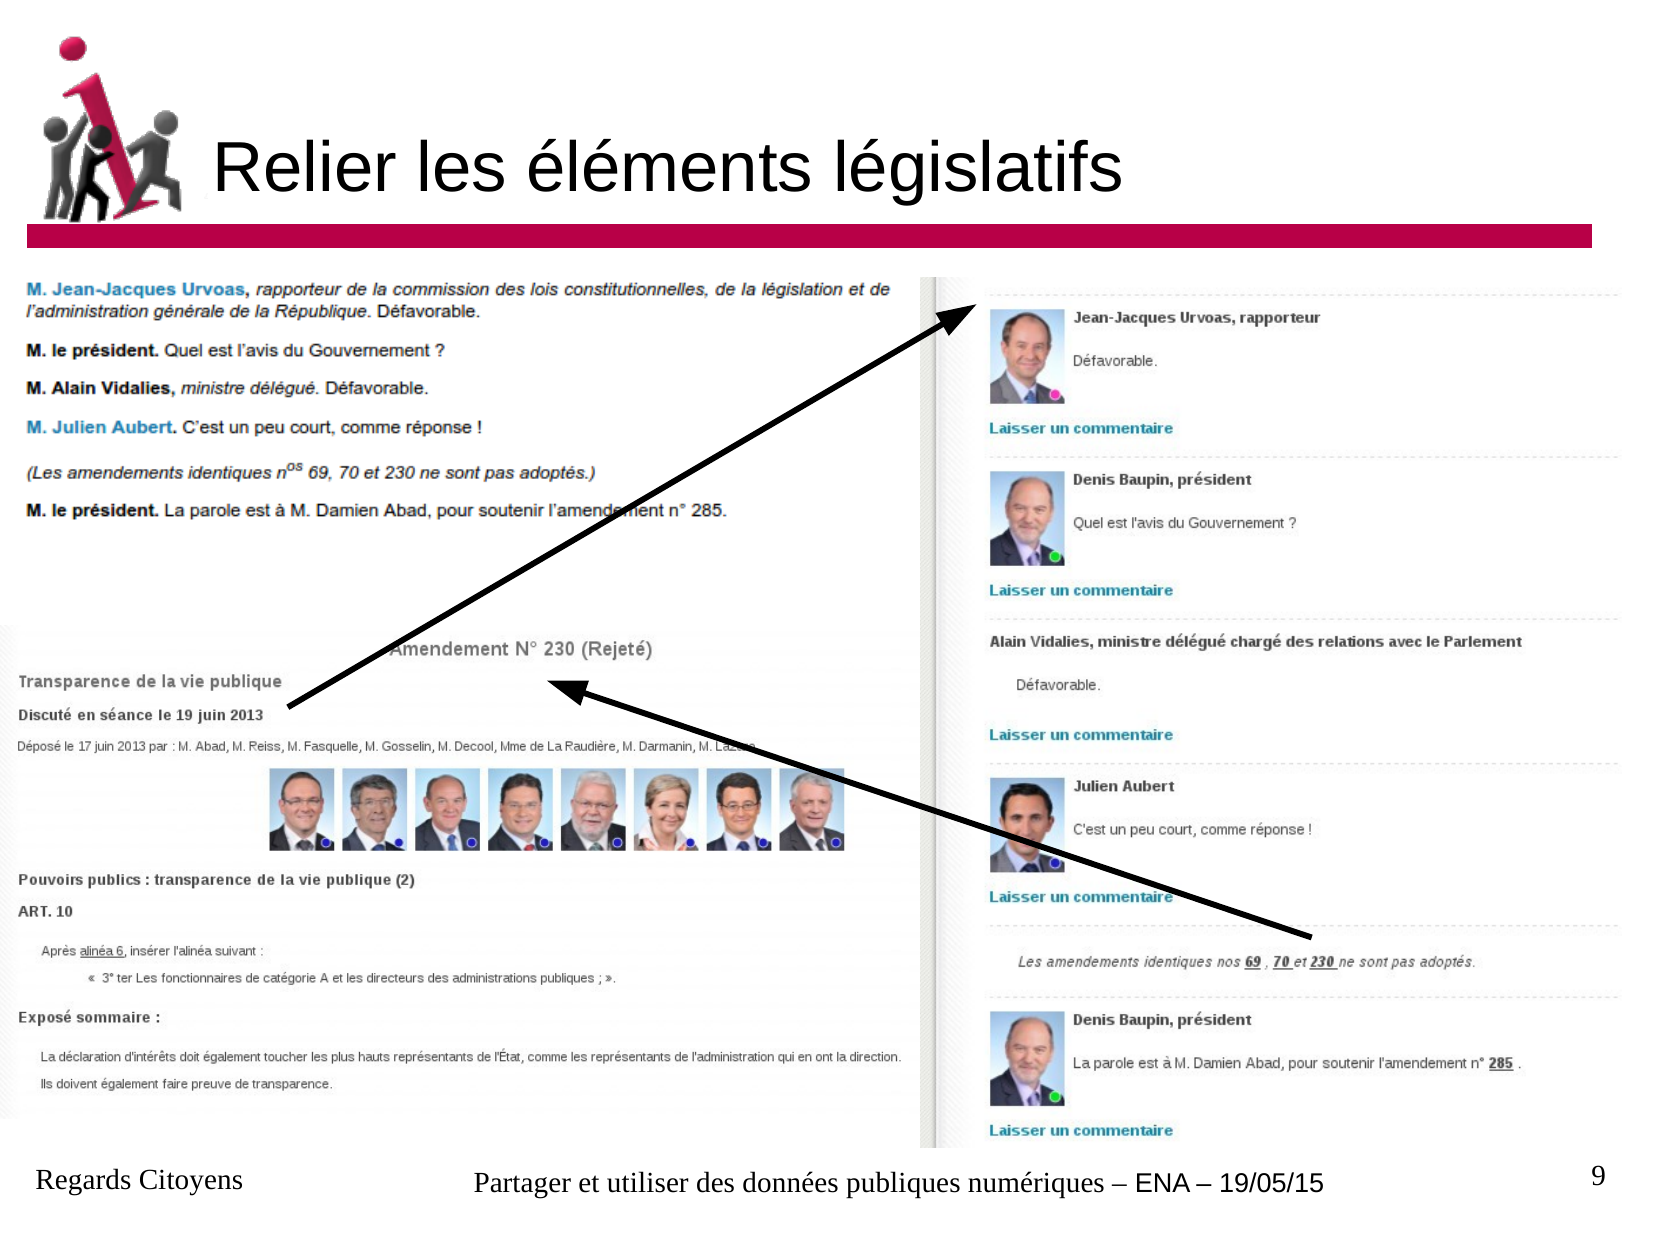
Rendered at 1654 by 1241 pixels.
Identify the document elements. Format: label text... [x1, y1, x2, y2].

picture [19, 272, 905, 526]
title Relier les éléments législatifs [212, 70, 1601, 264]
picture [0, 277, 1622, 1149]
picture [27, 31, 208, 224]
picture [606, 351, 905, 526]
